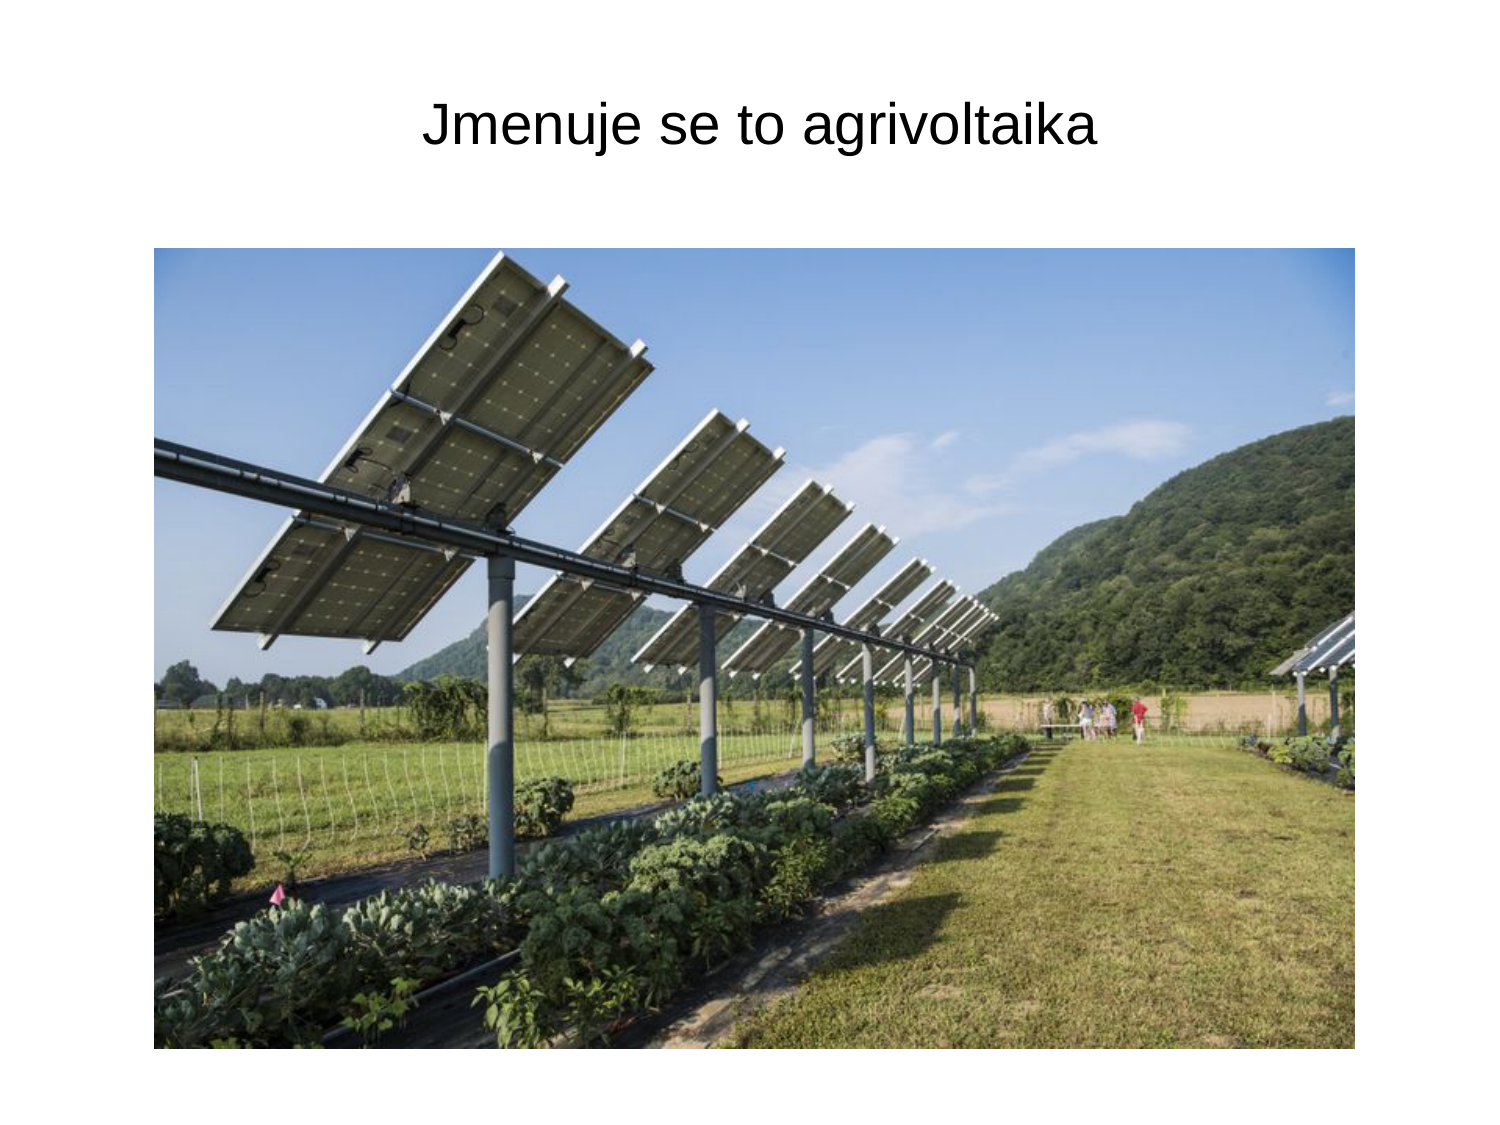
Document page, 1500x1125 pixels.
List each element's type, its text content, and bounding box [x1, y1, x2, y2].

picture [154, 248, 1355, 1049]
title Jmenuje se to agrivoltaika [115, 13, 1390, 312]
